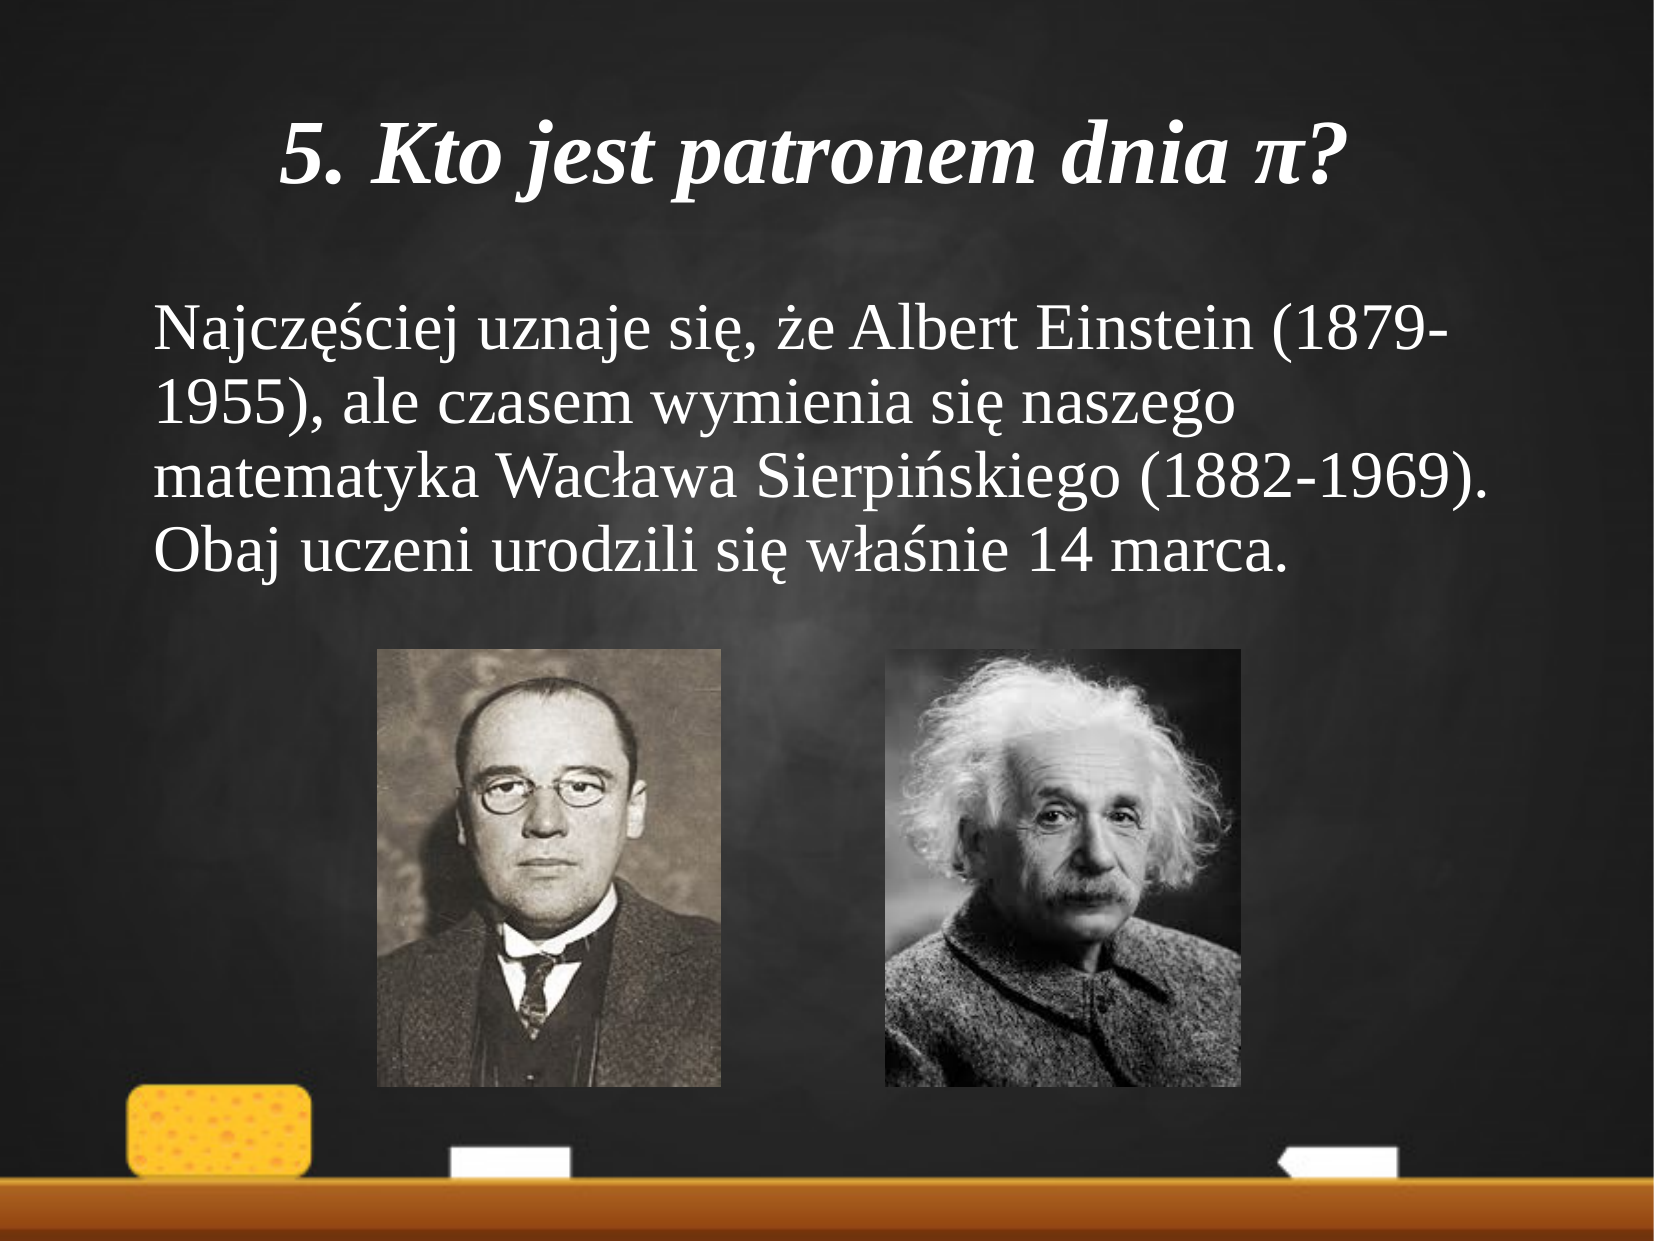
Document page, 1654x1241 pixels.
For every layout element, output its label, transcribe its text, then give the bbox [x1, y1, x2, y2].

list Najczęściej uznaje się, że Albert Einstein (1879-1955), ale czasem wymienia się naszego matematyka Wacława Sierpińskiego (1882-1969). Obaj uczeni urodzili się właśnie 14 marca. [82, 290, 1571, 1109]
picture [0, 0, 1654, 1241]
title 5. Kto jest patronem dnia π? [82, 49, 1571, 257]
